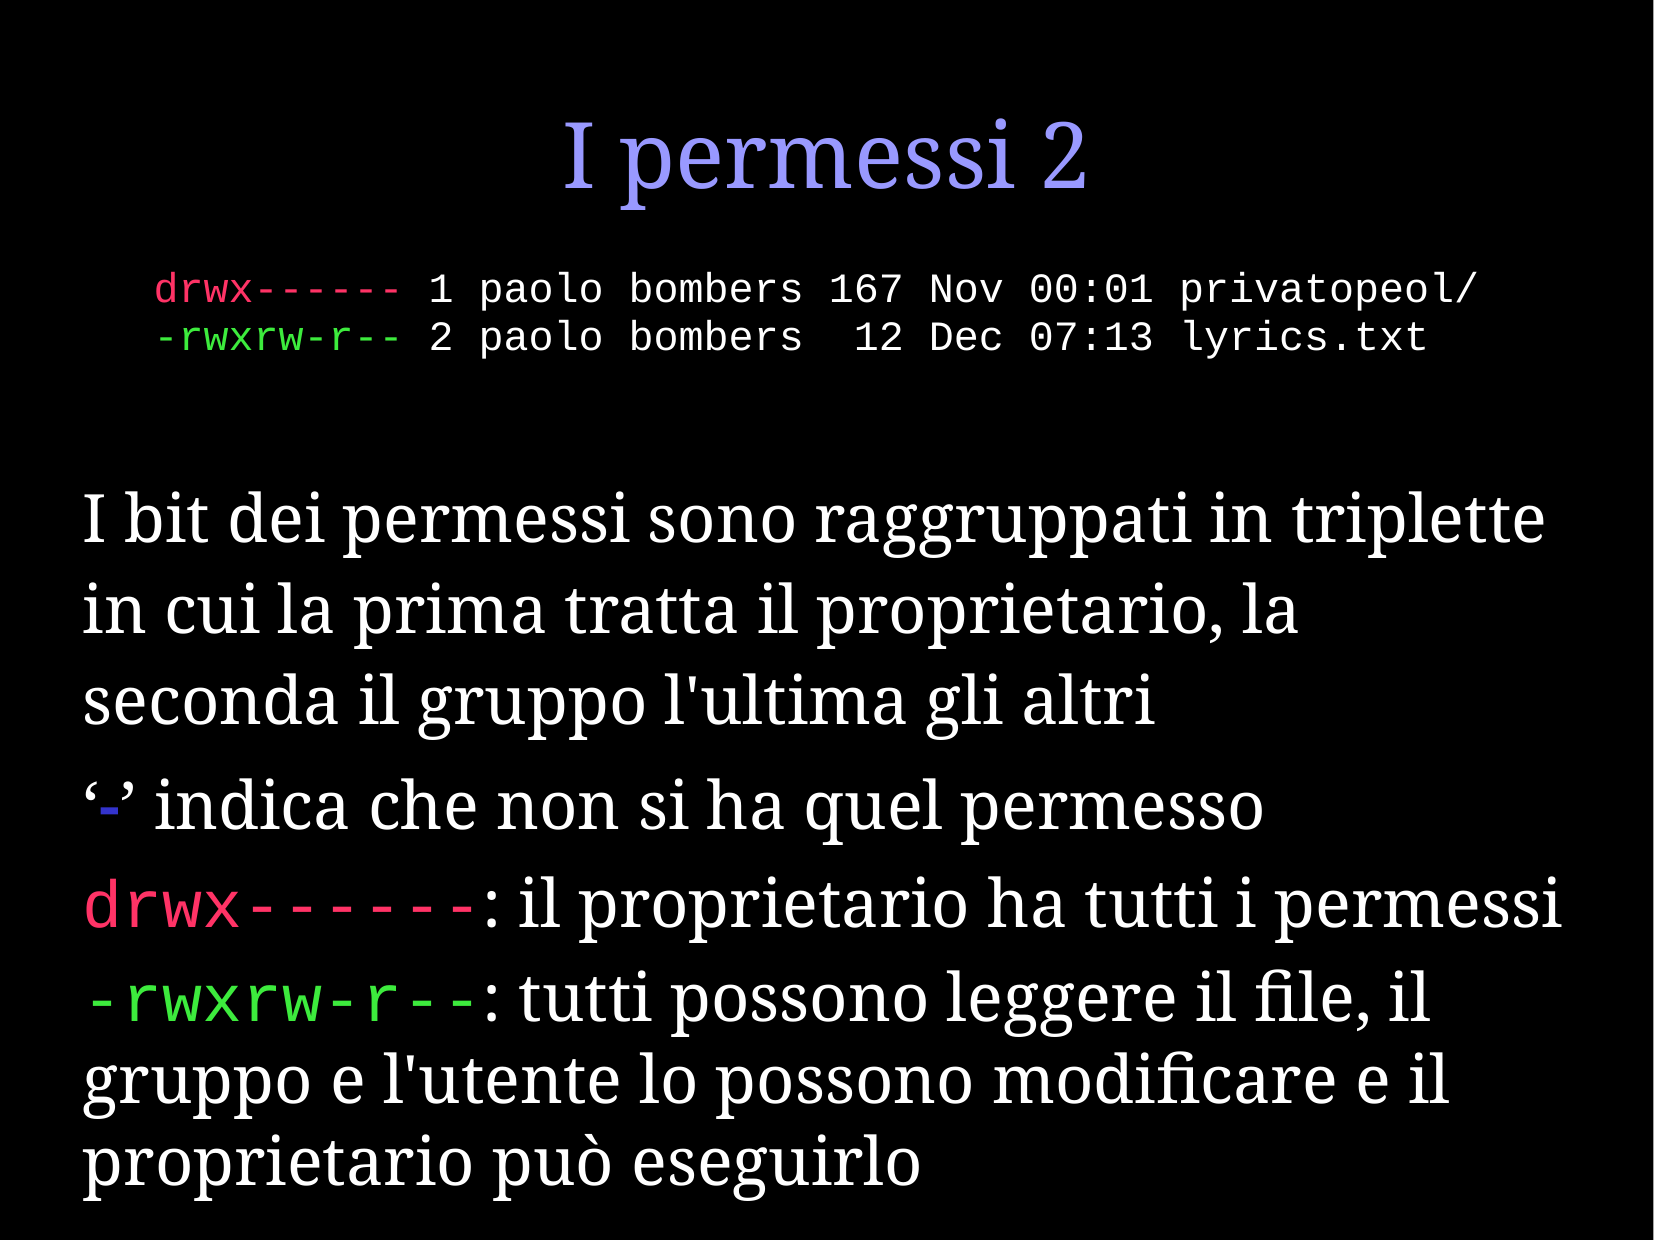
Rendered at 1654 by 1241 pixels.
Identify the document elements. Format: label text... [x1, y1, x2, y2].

title I permessi 2 [82, 56, 1571, 250]
subtitle drwx------ 1 paolo bombers 167 Nov 00:01 privatopeol/ -rwxrw-r-- 2 paolo bombers 12 Dec 07:13 lyrics.txt I bit dei permessi sono raggruppati in triplette in cui la prima tratta il proprietario, la seconda il gruppo l'ultima gli altri ‘-’ indica che non si ha quel permesso drwx------: il proprietario ha tutti i permessi -rwxrw-r--: tutti possono leggere il file, il gruppo e l'utente lo possono modificare e il proprietario può eseguirlo [82, 327, 1571, 1143]
